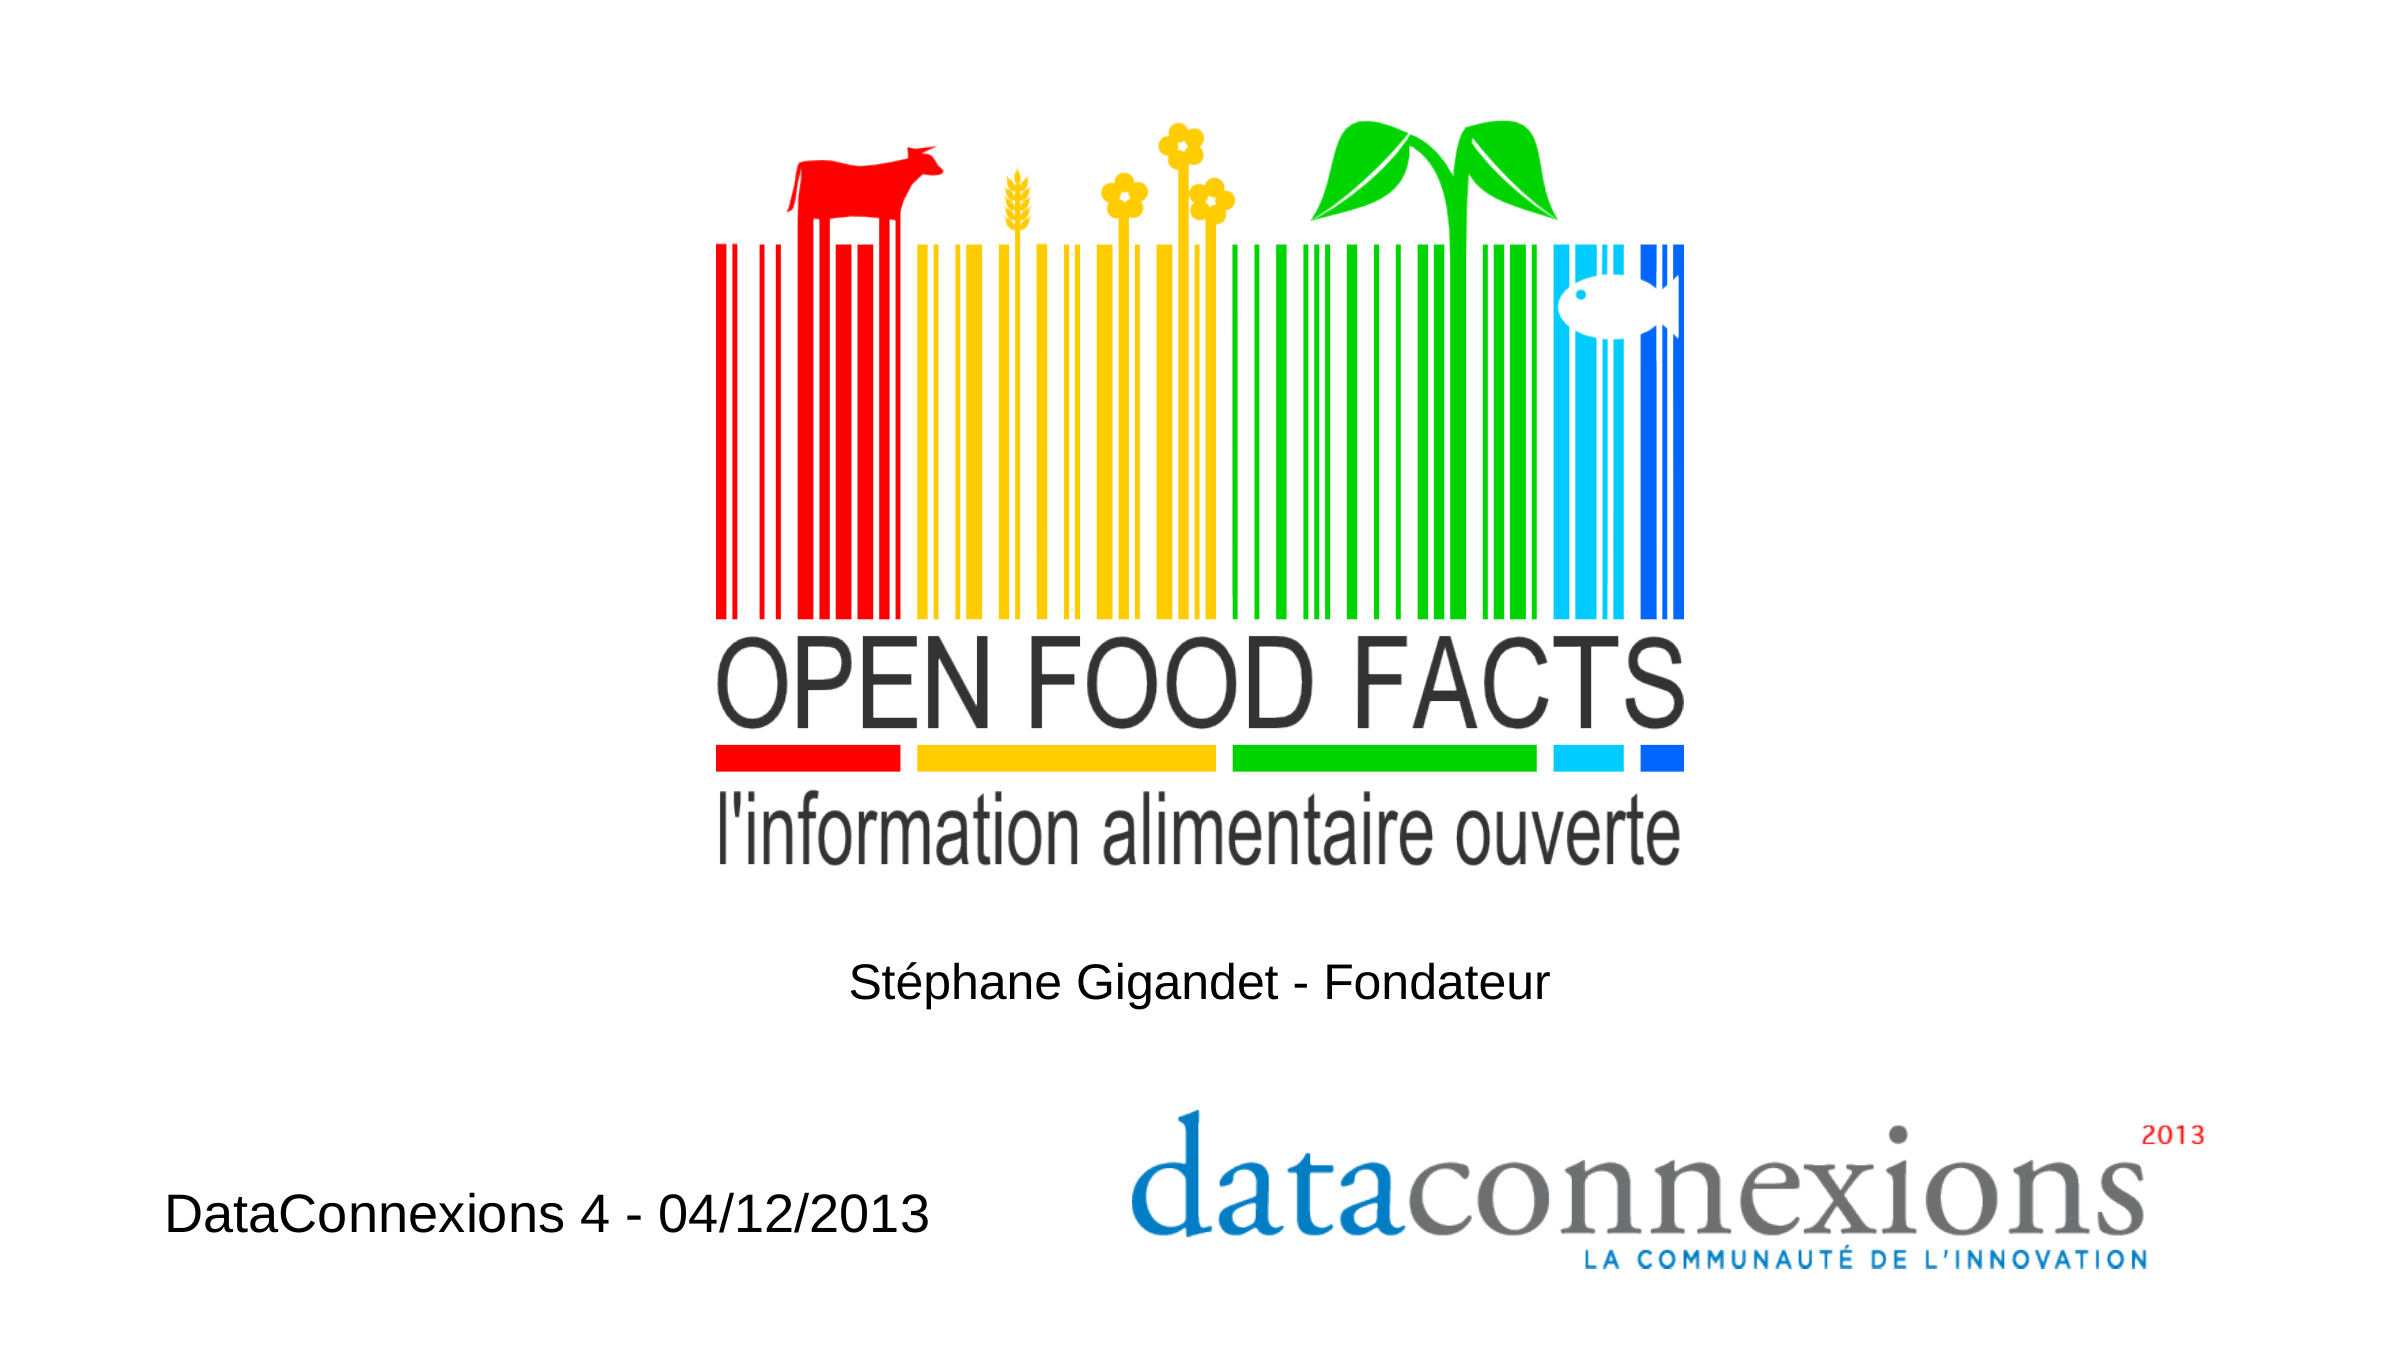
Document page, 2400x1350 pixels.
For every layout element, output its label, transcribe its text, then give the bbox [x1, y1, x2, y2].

picture [1132, 1110, 2206, 1269]
text_box DataConnexions 4 - 04/12/2013 [90, 1176, 1006, 1321]
text_box Stéphane Gigandet - Fondateur [0, 947, 2400, 1251]
picture [716, 103, 1684, 871]
